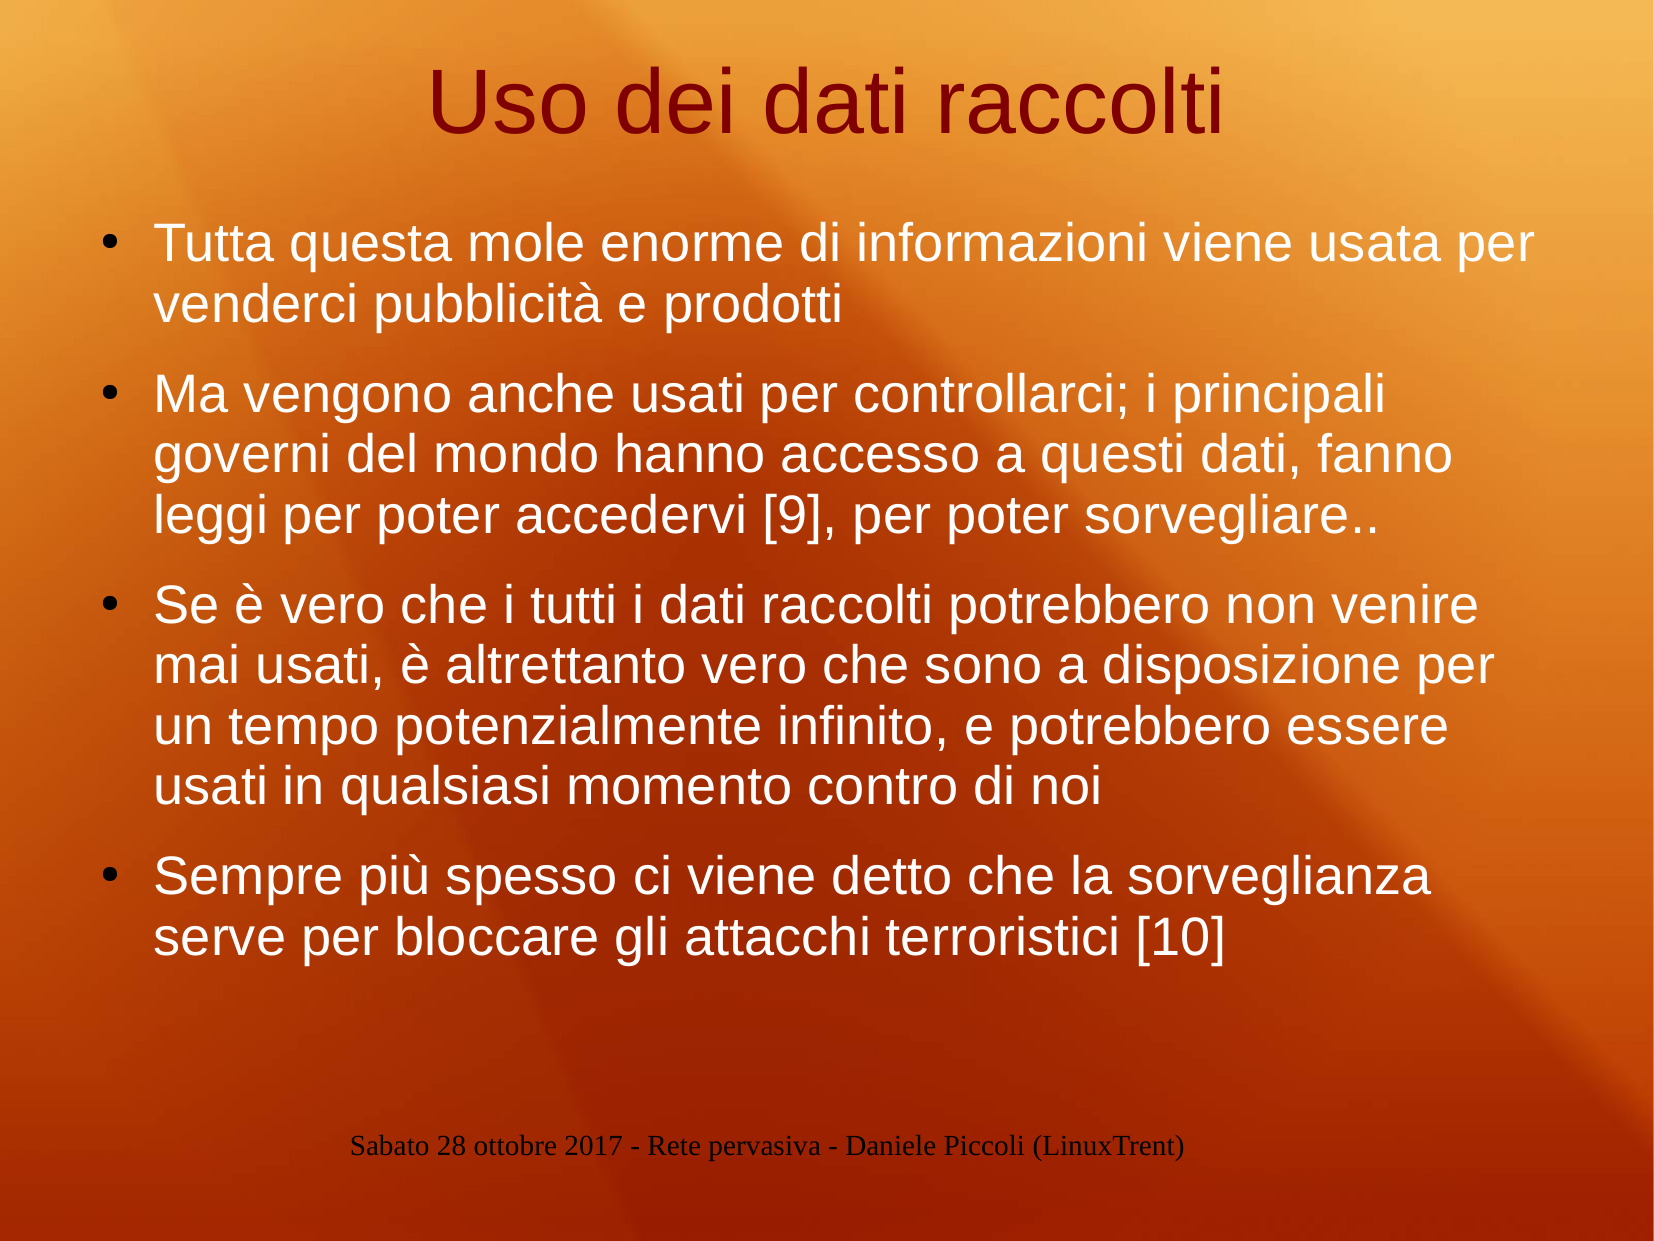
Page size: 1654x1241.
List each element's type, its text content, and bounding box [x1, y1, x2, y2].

picture [0, 0, 1654, 1241]
title Uso dei dati raccolti [82, 37, 1571, 166]
list Tutta questa mole enorme di informazioni viene usata per venderci pubblicità e prodotti Ma vengono anche usati per controllarci; i principali governi del mondo hanno accesso a questi dati, fanno leggi per poter accedervi [9], per poter sorvegliare.. Se è vero che i tutti i dati raccolti potrebbero non venire mai usati, è altrettanto vero che sono a disposizione per un tempo potenzialmente infinito, e potrebbero essere usati in qualsiasi momento contro di noi Sempre più spesso ci viene detto che la sorveglianza serve per bloccare gli attacchi terroristici [10] [82, 212, 1571, 1028]
